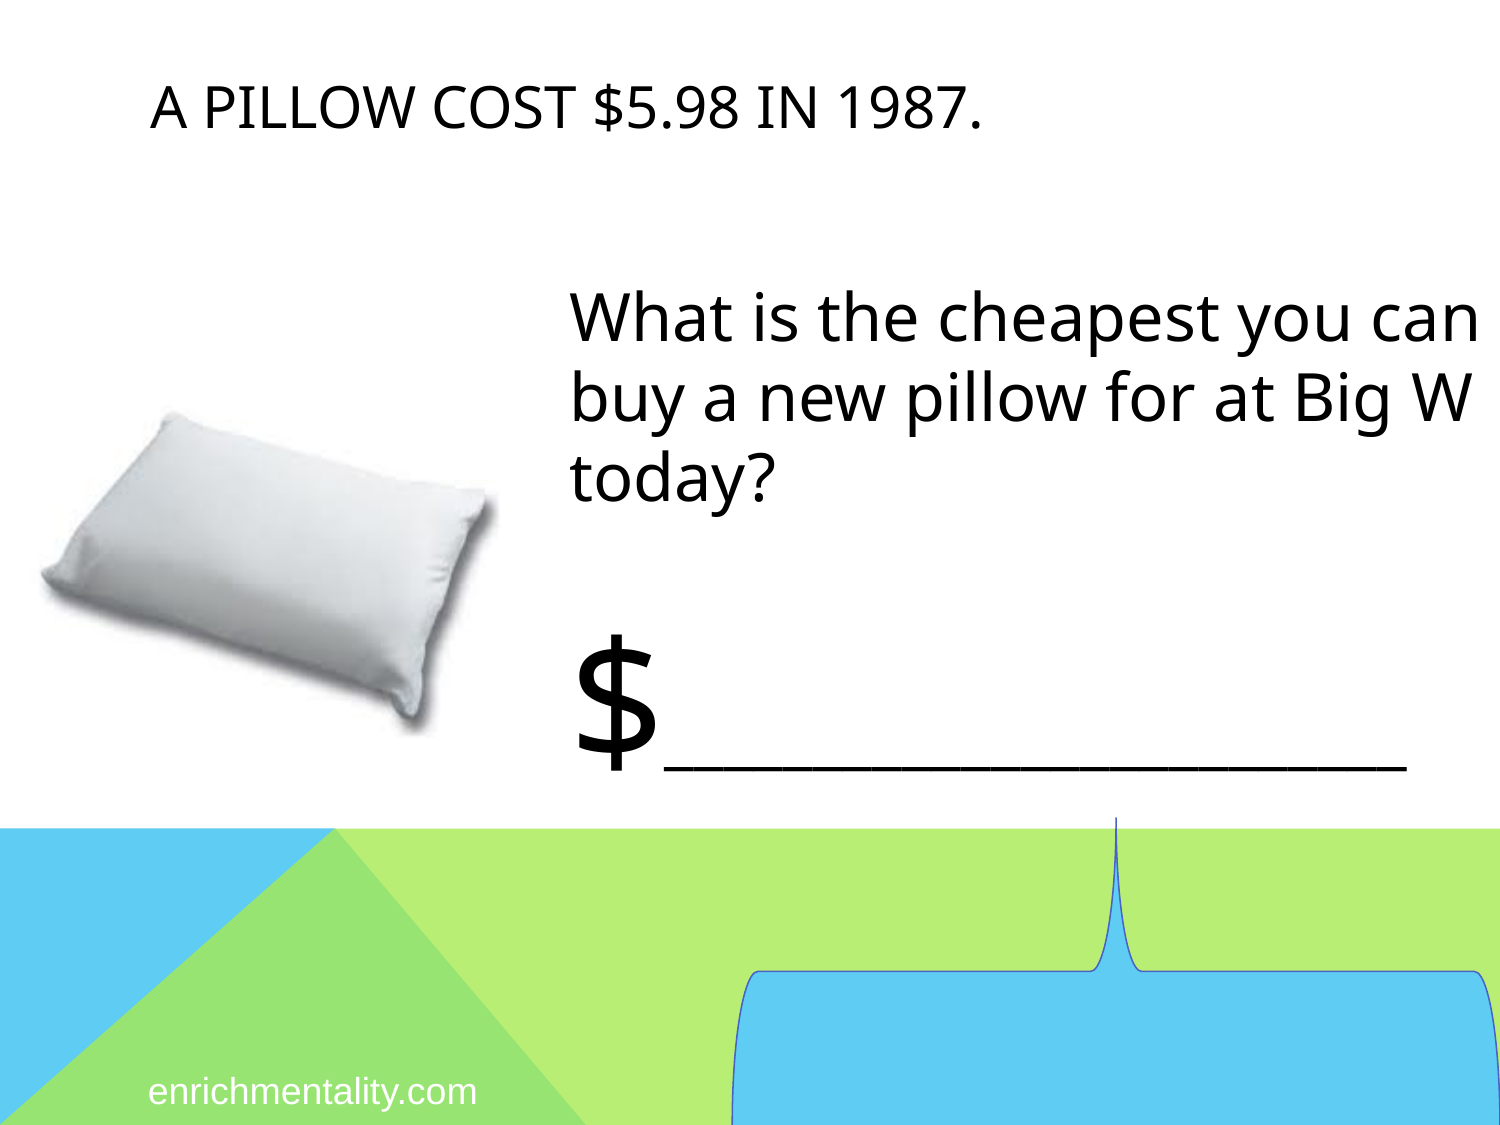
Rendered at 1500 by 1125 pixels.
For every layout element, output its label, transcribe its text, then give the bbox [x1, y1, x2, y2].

picture [25, 391, 526, 738]
text_box enrichmentality.com [118, 1062, 508, 1120]
text_box What is the cheapest you can buy a new pillow for at Big W today? $_________________________ [554, 267, 1500, 802]
text_box [732, 817, 1500, 1125]
title A Pillow cost $5.98 in 1987. [135, 60, 1369, 150]
